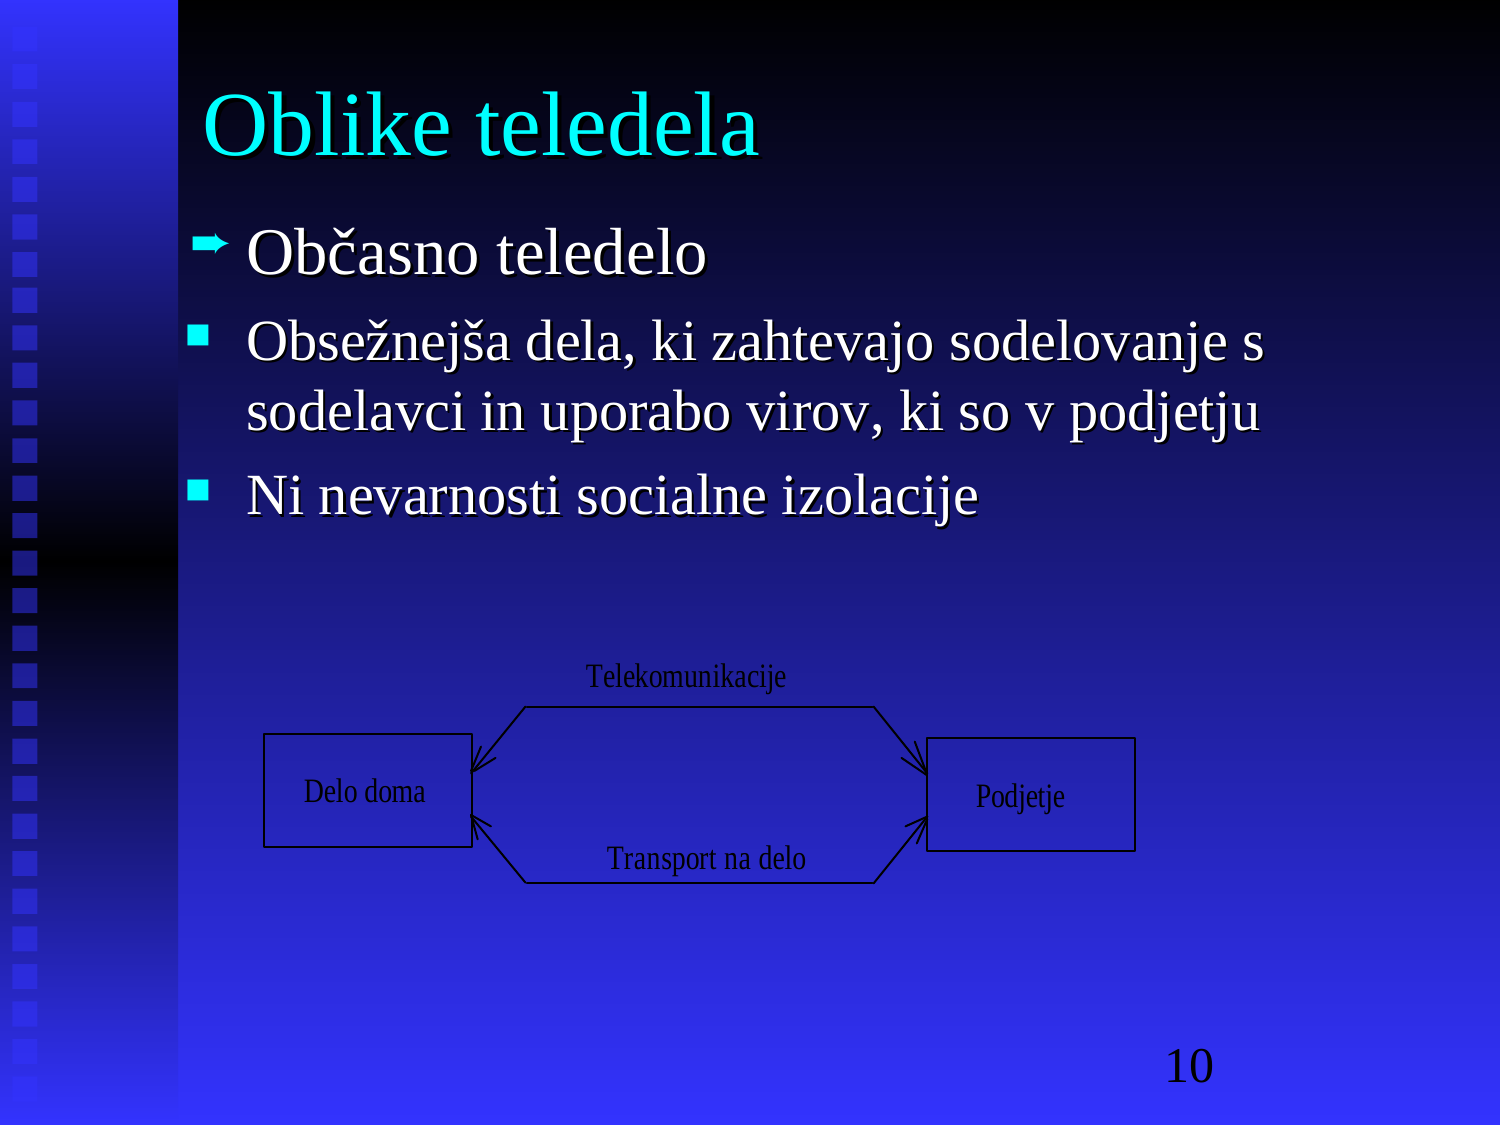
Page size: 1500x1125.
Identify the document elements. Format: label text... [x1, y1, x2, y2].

title Oblike teledela [187, 24, 1463, 213]
list Občasno teledelo Obsežnejša dela, ki zahtevajo sodelovanje s sodelavci in uporabo virov, ki so v podjetju Ni nevarnosti socialne izolacije [174, 199, 1450, 535]
chart [150, 562, 1450, 988]
